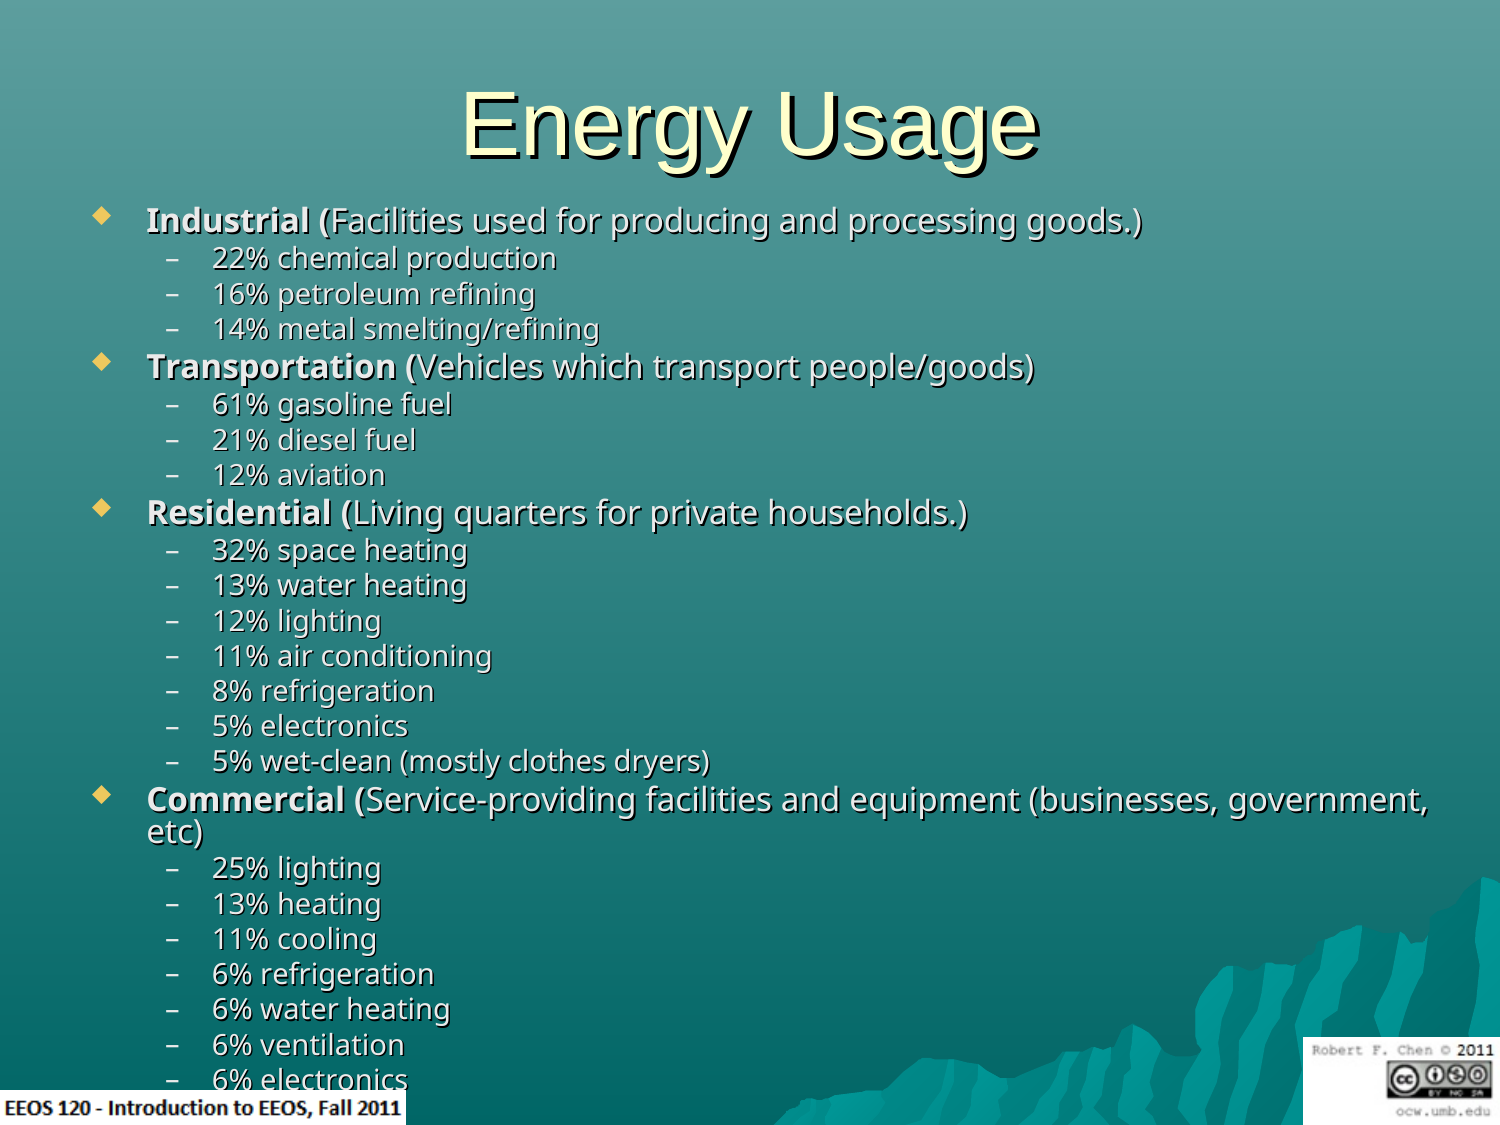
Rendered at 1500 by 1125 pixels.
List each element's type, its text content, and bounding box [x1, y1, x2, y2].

picture [0, 1090, 406, 1125]
title Energy Usage [75, 24, 1426, 199]
list Industrial (Facilities used for producing and processing goods.) 22% chemical production 16% petroleum refining 14% metal smelting/refining Transportation (Vehicles which transport people/goods) 61% gasoline fuel 21% diesel fuel 12% aviation Residential (Living quarters for private households.) 32% space heating 13% water heating 12% lighting 11% air conditioning 8% refrigeration 5% electronics 5% wet-clean (mostly clothes dryers) Commercial (Service-providing facilities and equipment (businesses, government, etc) 25% lighting 13% heating 11% cooling 6% refrigeration 6% water heating 6% ventilation 6% electronics [74, 199, 1475, 1125]
picture [1303, 1037, 1500, 1125]
